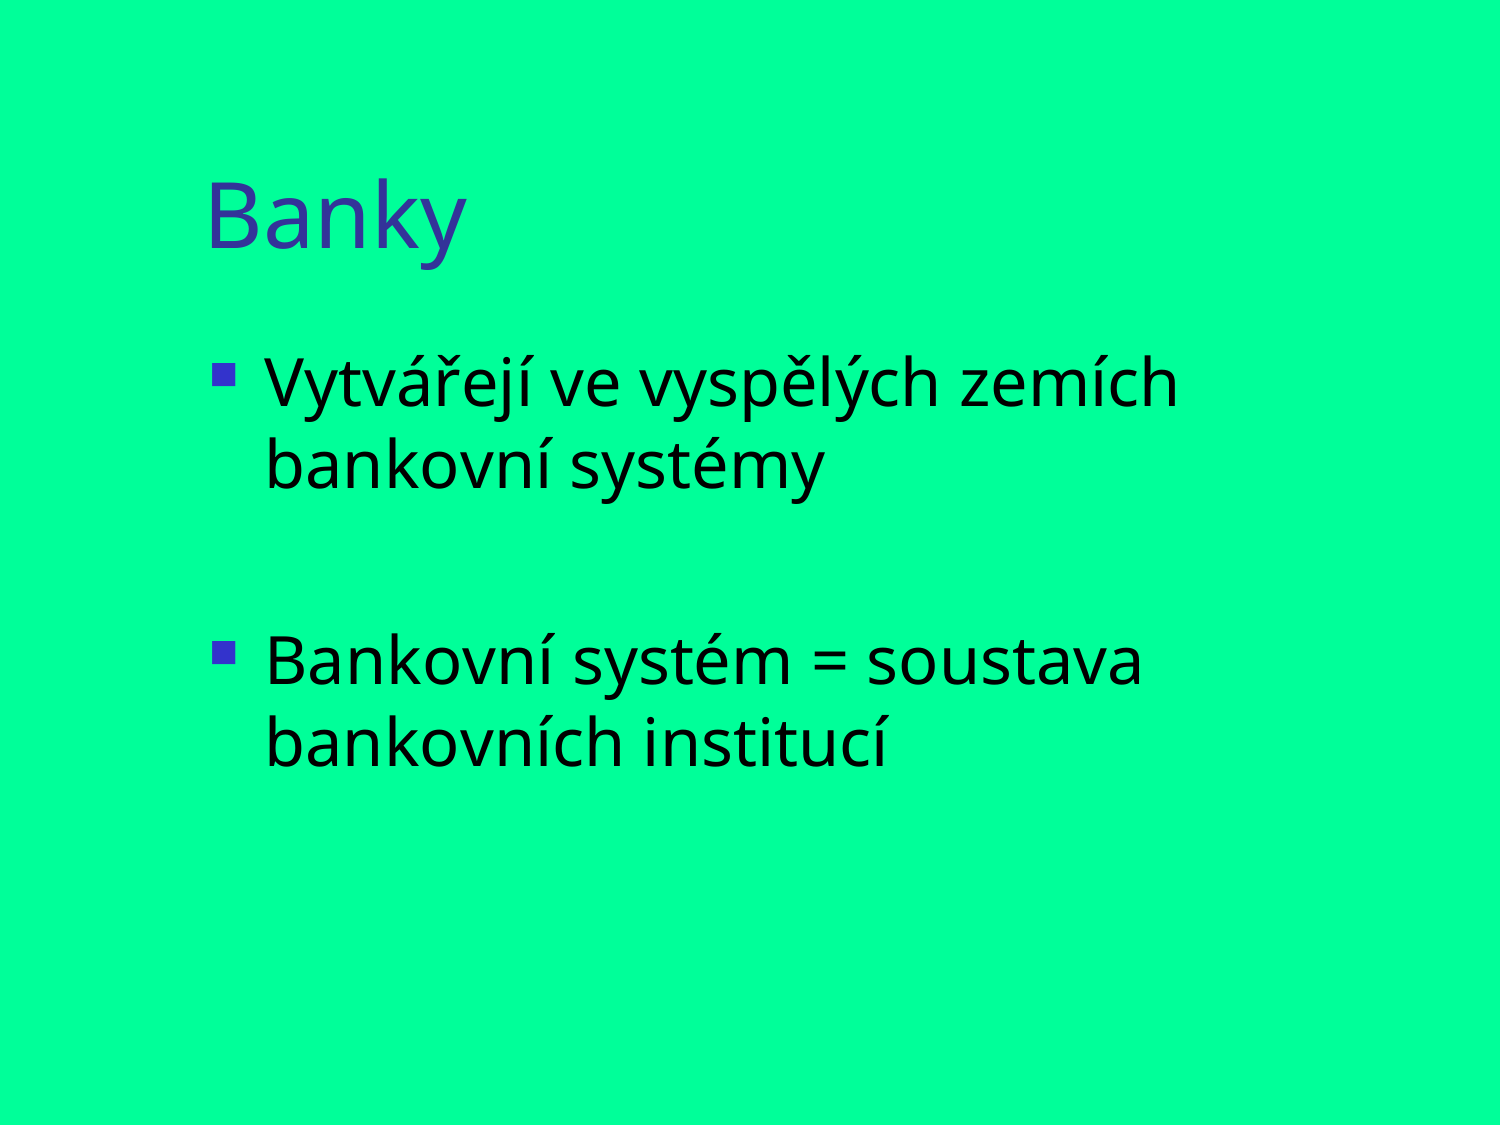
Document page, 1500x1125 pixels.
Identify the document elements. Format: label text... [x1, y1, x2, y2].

list Vytvářejí ve vyspělých zemích bankovní systémy Bankovní systém = soustava bankovních institucí [193, 331, 1469, 1032]
title Banky [188, 35, 1467, 276]
